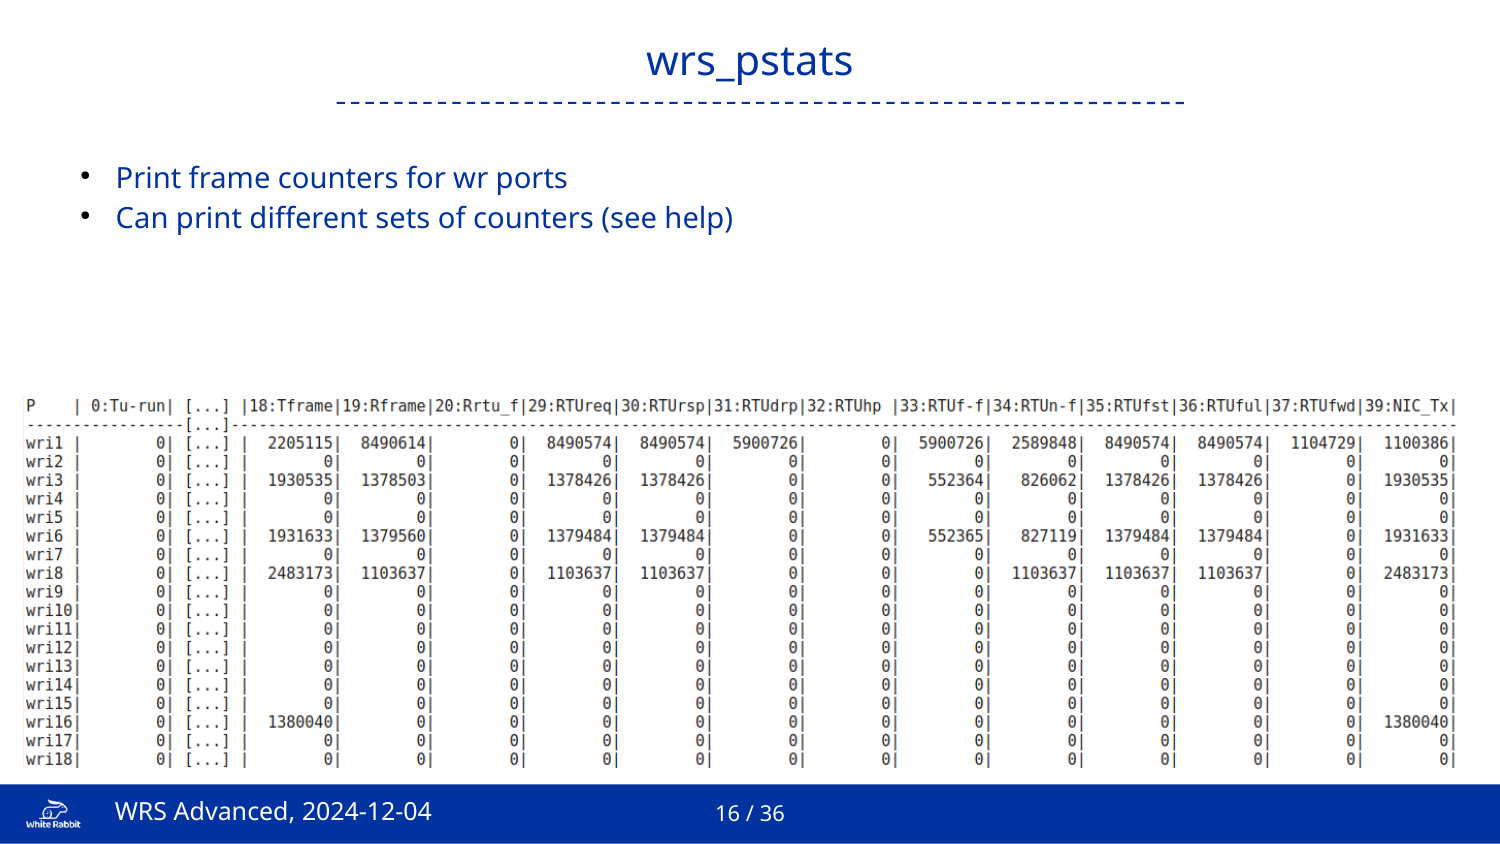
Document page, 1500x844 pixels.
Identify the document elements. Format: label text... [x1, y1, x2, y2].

text_box Print frame counters for wr ports Can print different sets of counters (see help) [29, 146, 988, 283]
slide_number <number> / 36 [0, 791, 1500, 837]
title wrs_pstats [0, 0, 1500, 117]
picture [23, 397, 1471, 768]
